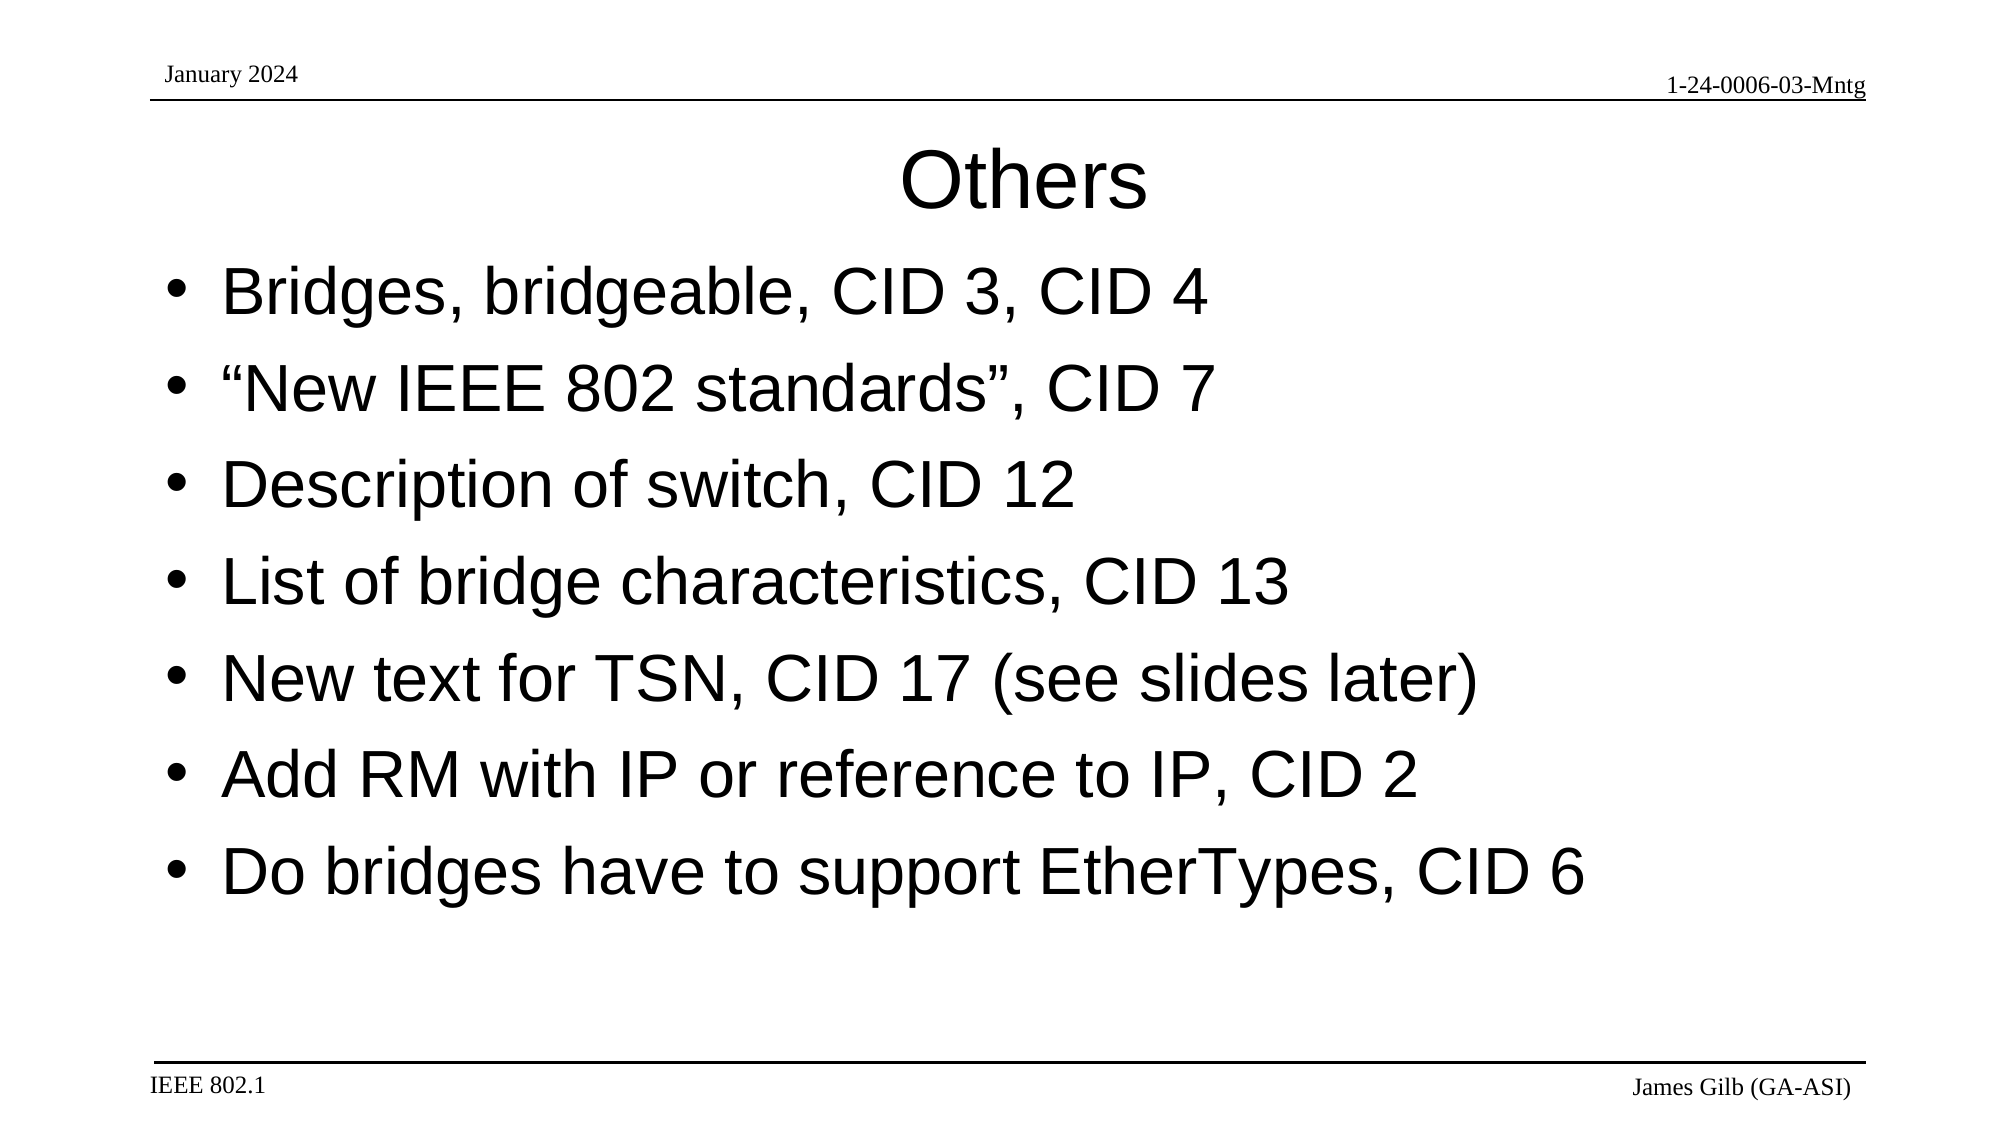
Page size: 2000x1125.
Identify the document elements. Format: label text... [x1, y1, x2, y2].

title Others [149, 112, 1900, 238]
list Bridges, bridgeable, CID 3, CID 4 “New IEEE 802 standards”, CID 7 Description of switch, CID 12 List of bridge characteristics, CID 13 New text for TSN, CID 17 (see slides later) Add RM with IP or reference to IP, CID 2 Do bridges have to support EtherTypes, CID 6 [149, 239, 1900, 1051]
